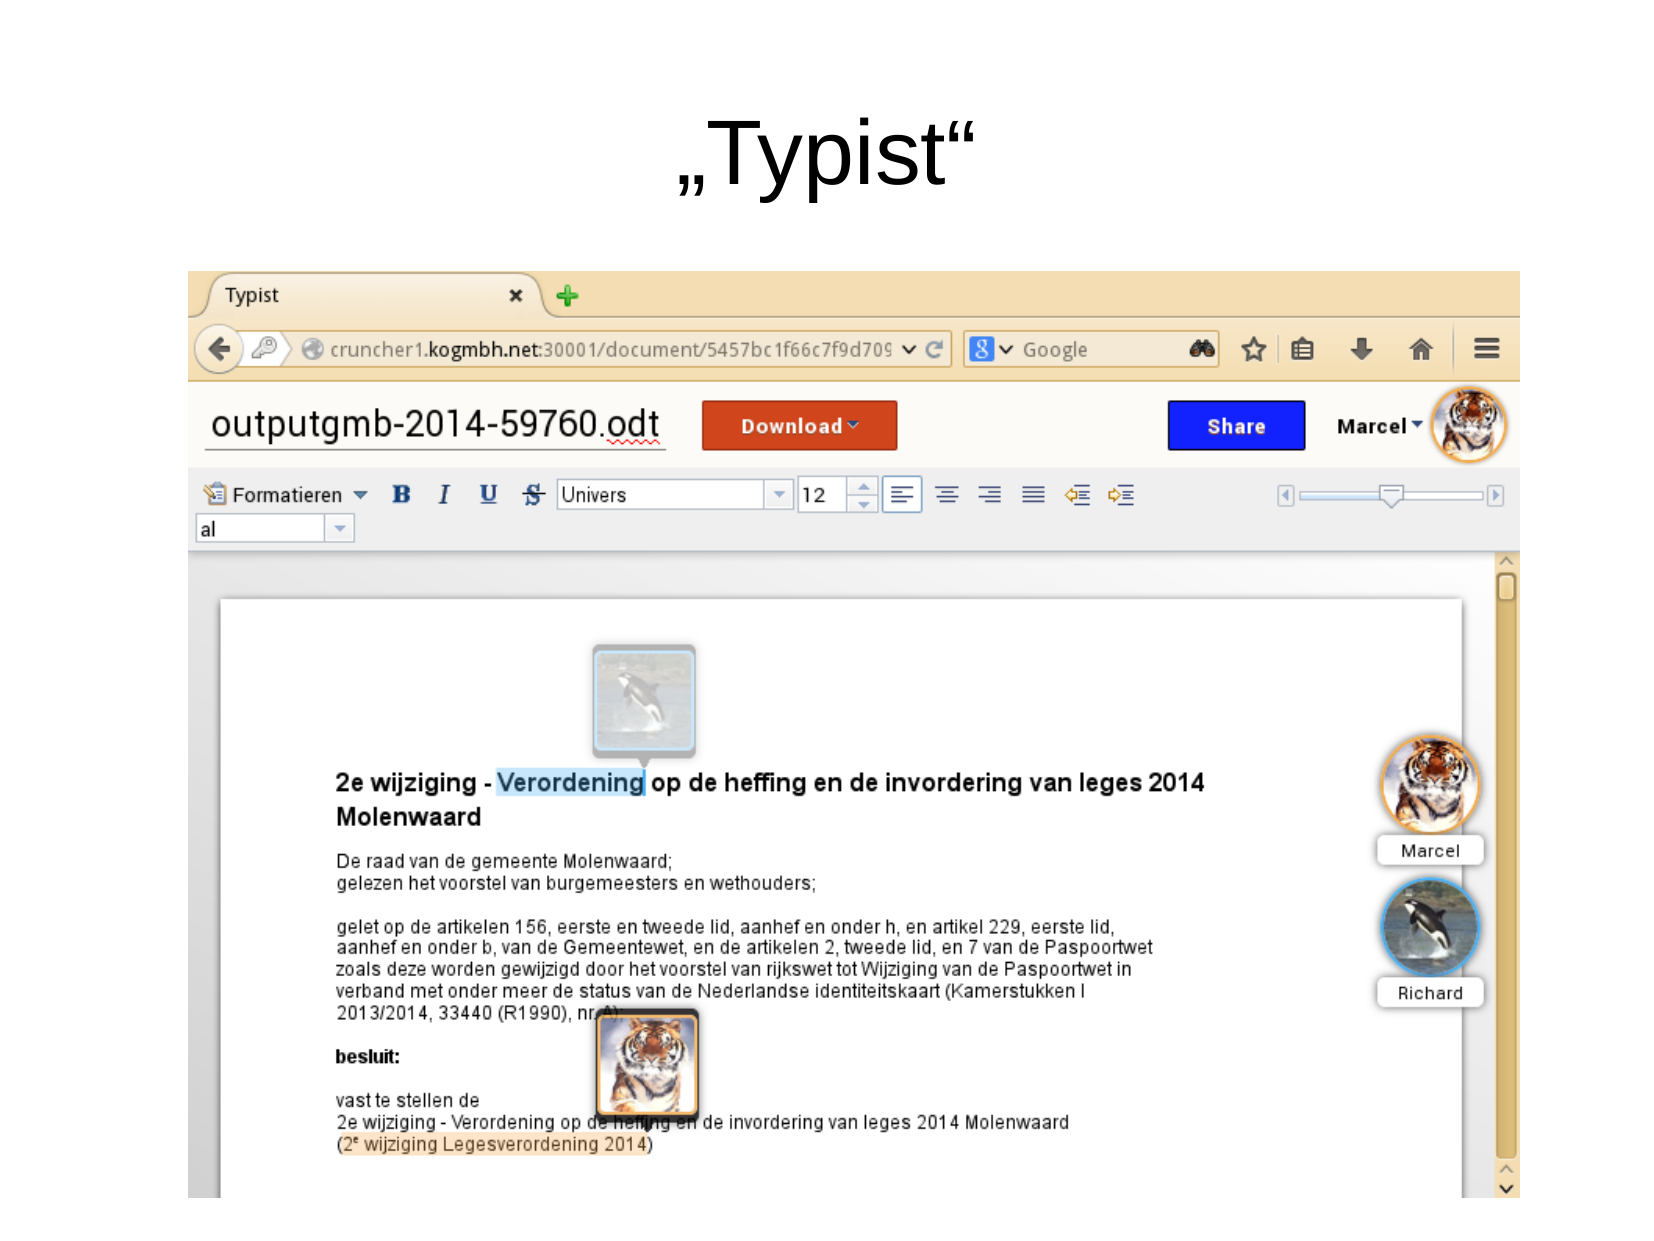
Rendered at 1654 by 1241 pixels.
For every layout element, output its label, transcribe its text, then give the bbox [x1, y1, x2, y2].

picture [188, 271, 1520, 1198]
title „Typist“ [82, 49, 1571, 257]
